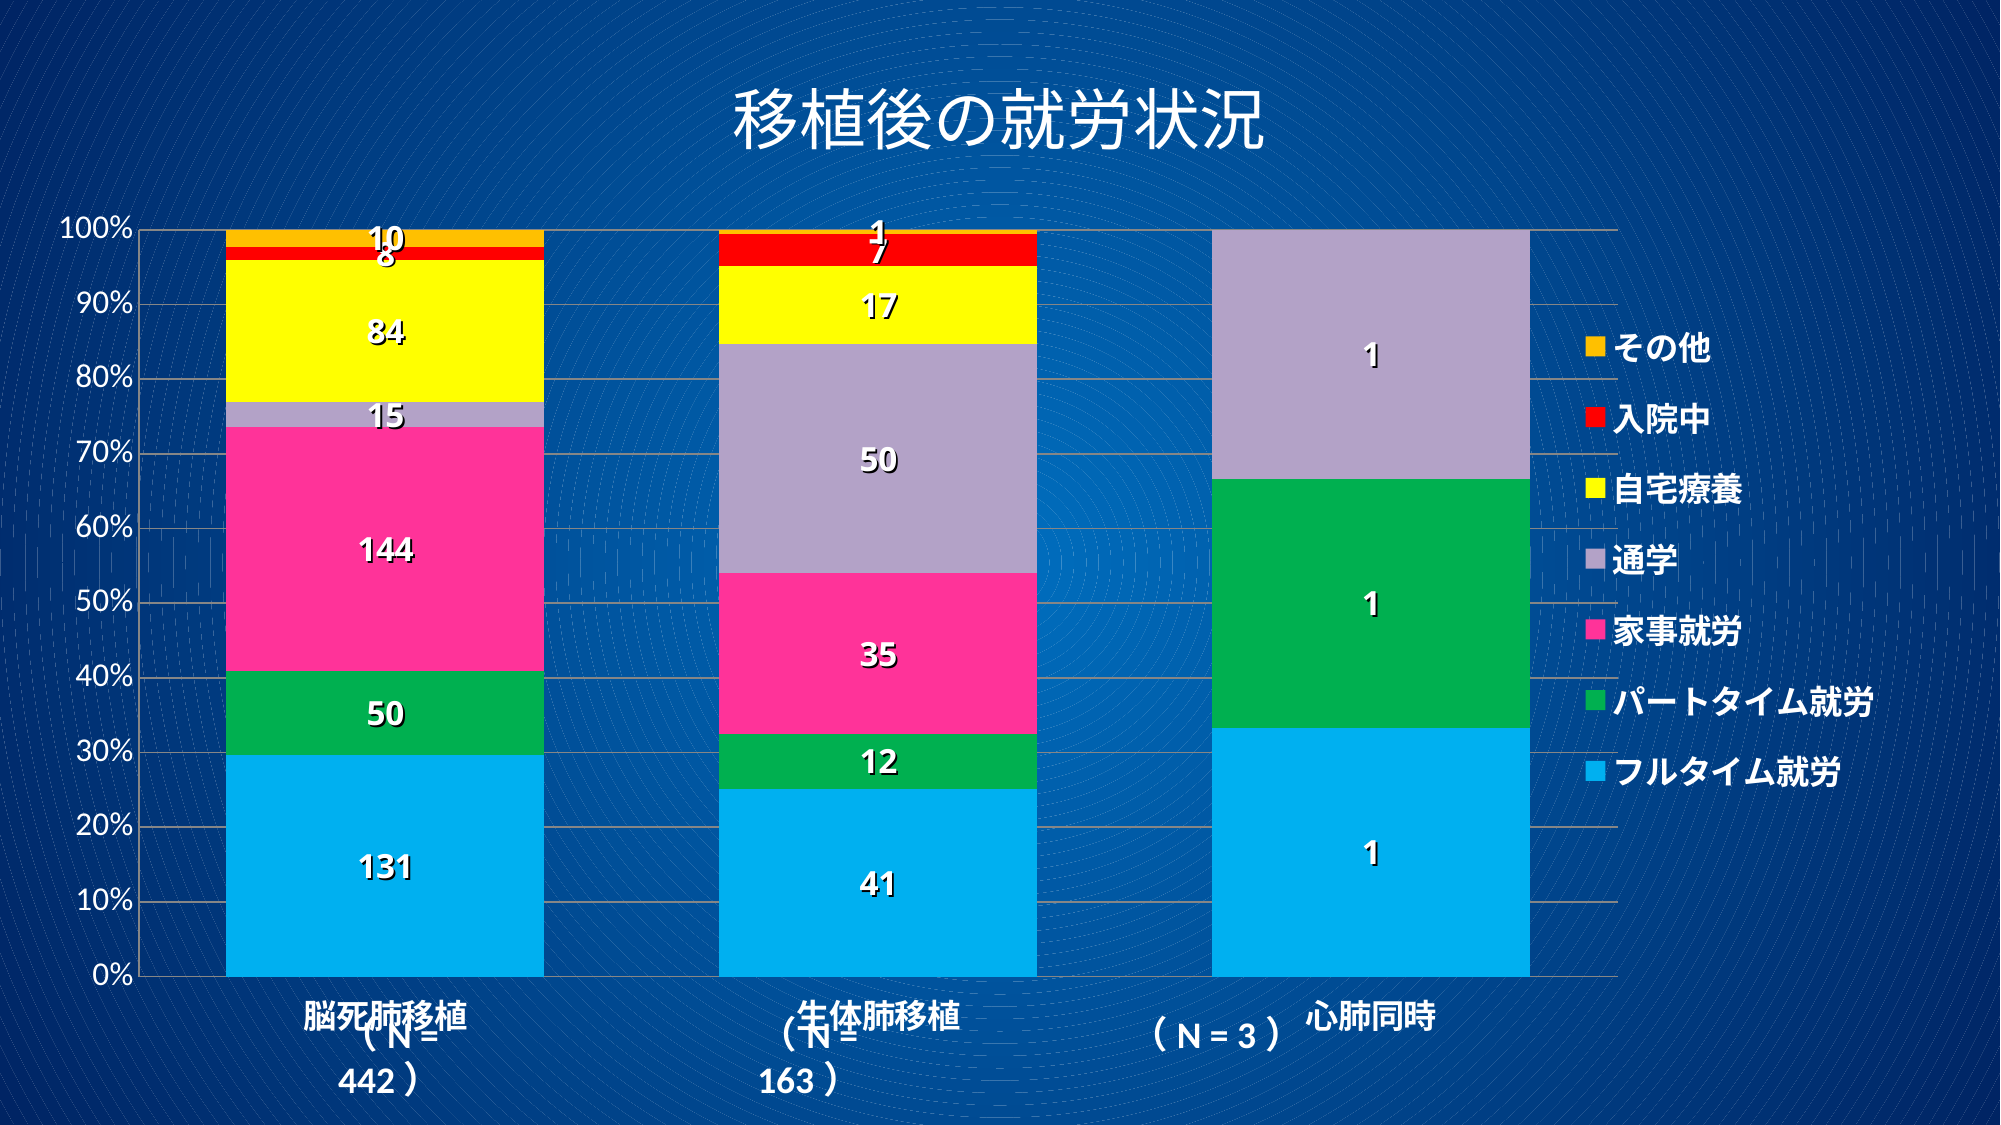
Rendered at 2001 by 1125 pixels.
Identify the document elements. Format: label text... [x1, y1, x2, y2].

text_box （N = 442） [272, 1004, 508, 1109]
text_box （N = 163） [691, 1004, 927, 1109]
text_box 移植後の就労状況 [84, 59, 1916, 178]
chart [18, 196, 1982, 1056]
text_box （N = 3） [1098, 1004, 1335, 1064]
